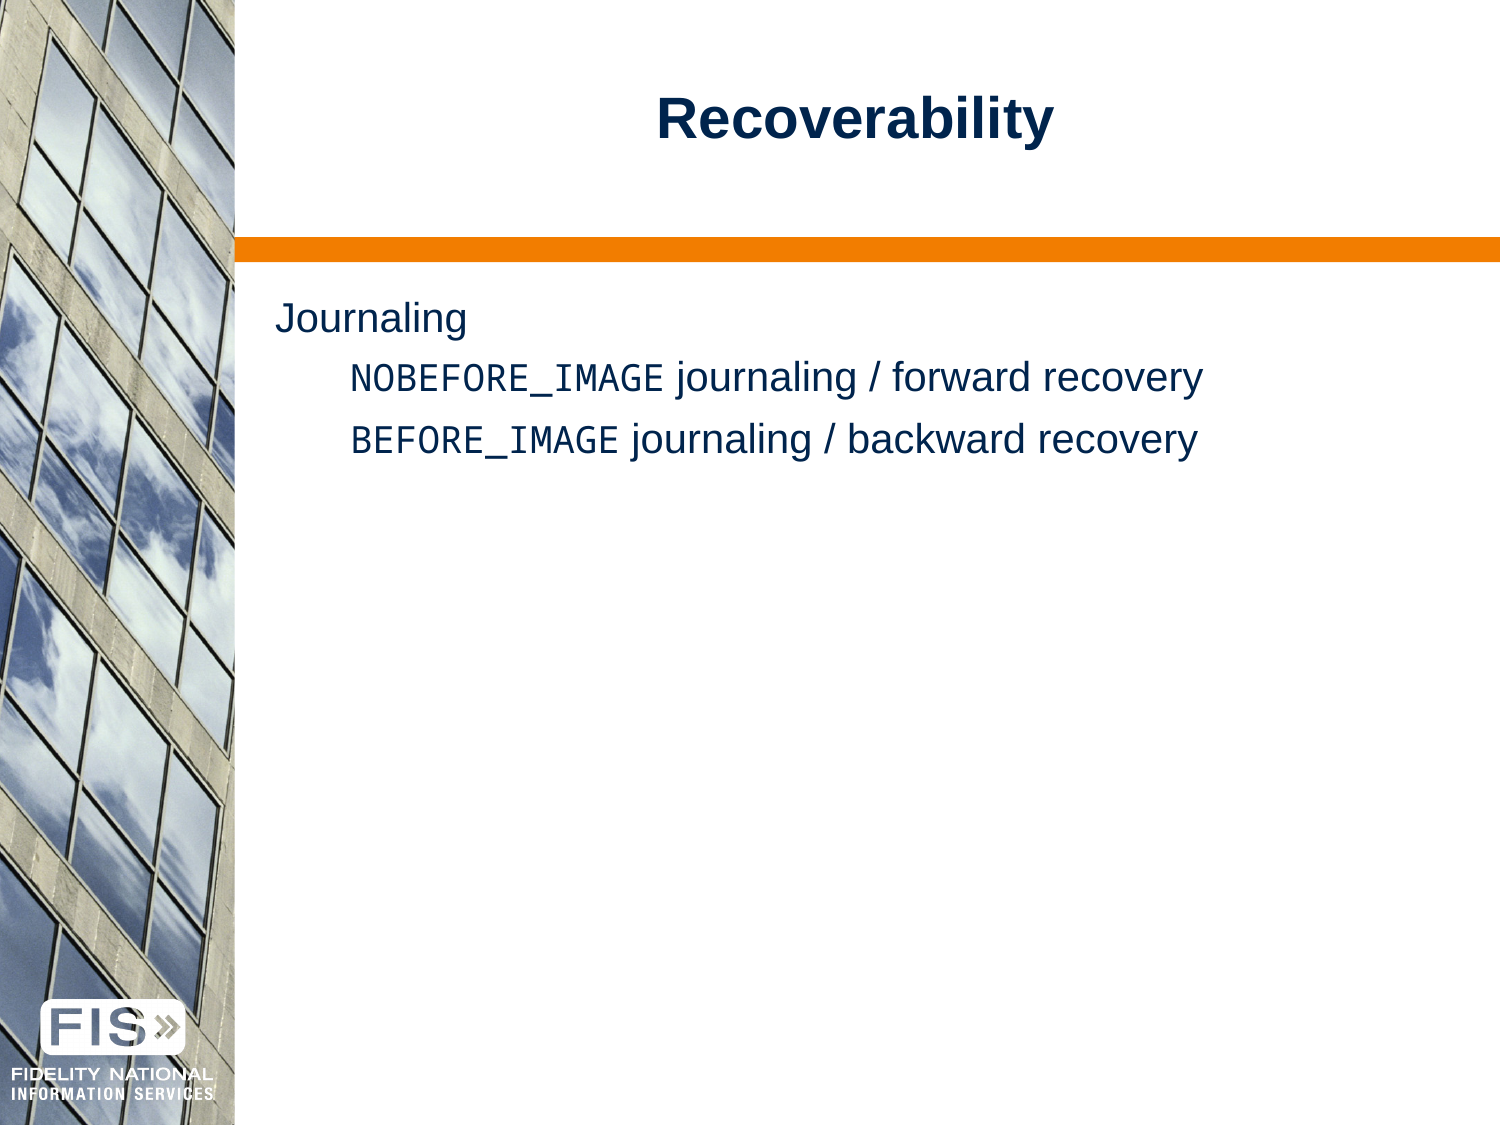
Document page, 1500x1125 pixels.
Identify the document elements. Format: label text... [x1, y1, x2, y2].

title Recoverability [274, 32, 1438, 206]
list Journaling NOBEFORE_IMAGE journaling / forward recovery BEFORE_IMAGE journaling / backward recovery [274, 295, 1438, 1023]
picture [0, 0, 235, 1125]
